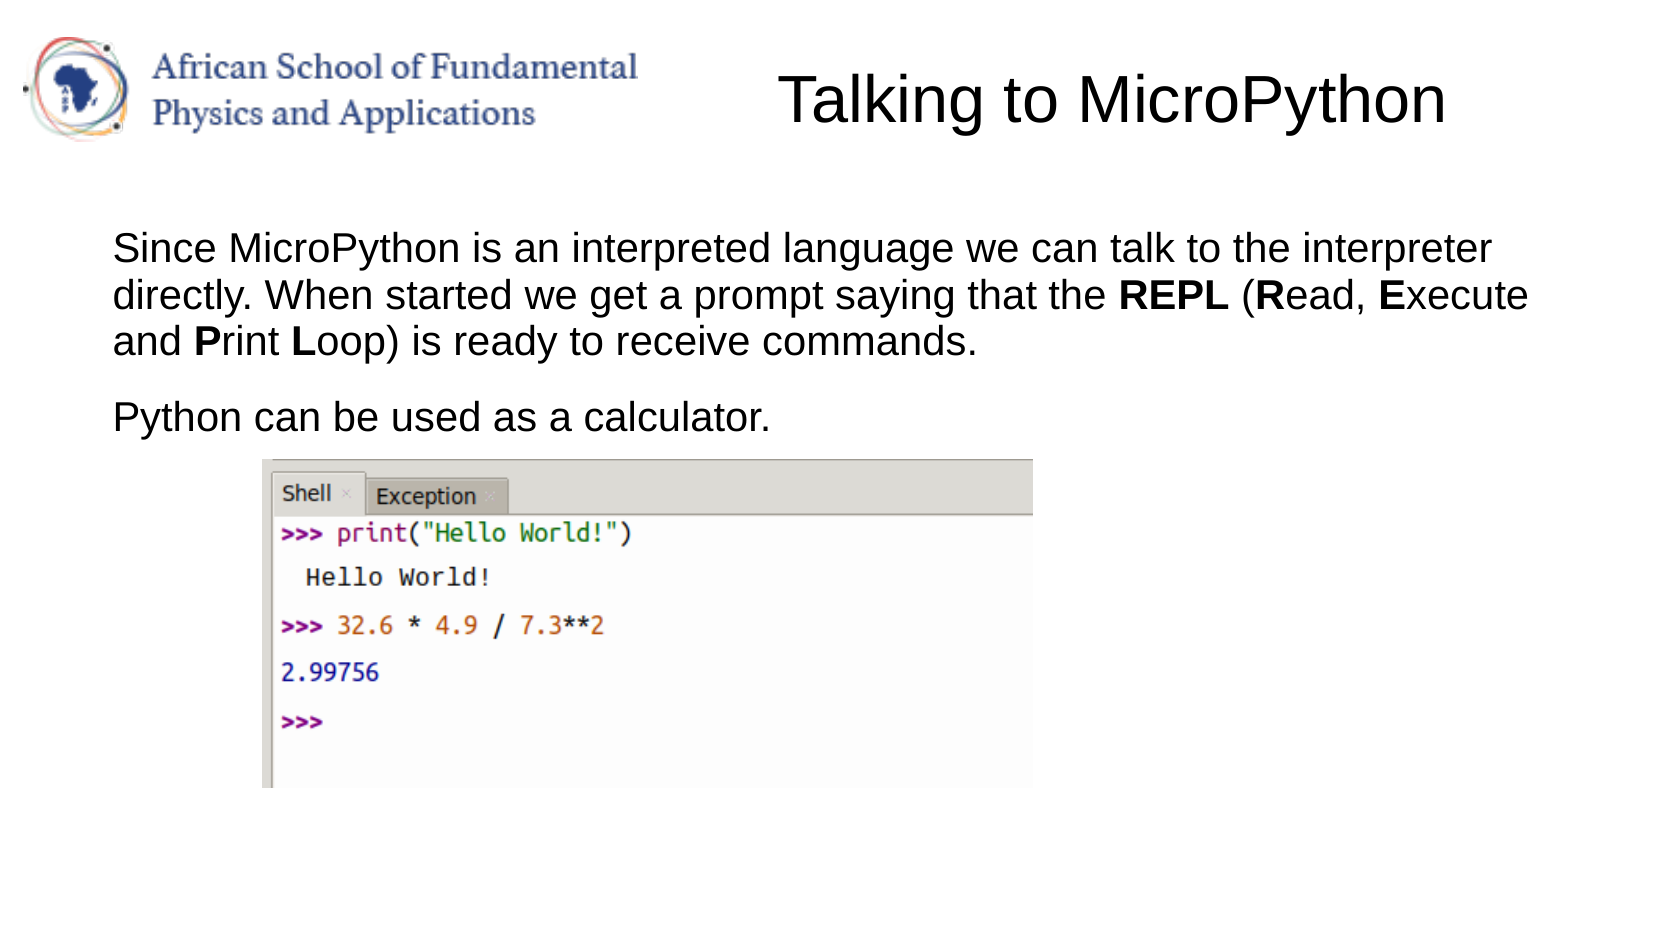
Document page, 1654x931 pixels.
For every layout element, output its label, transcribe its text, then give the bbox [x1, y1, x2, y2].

picture [23, 37, 635, 142]
title Talking to MicroPython [635, 21, 1610, 177]
picture [262, 459, 1033, 788]
list Since MicroPython is an interpreted language we can talk to the interpreter directly. When started we get a prompt saying that the REPL (Read, Execute and Print Loop) is ready to receive commands. Python can be used as a calculator. [112, 225, 1601, 863]
